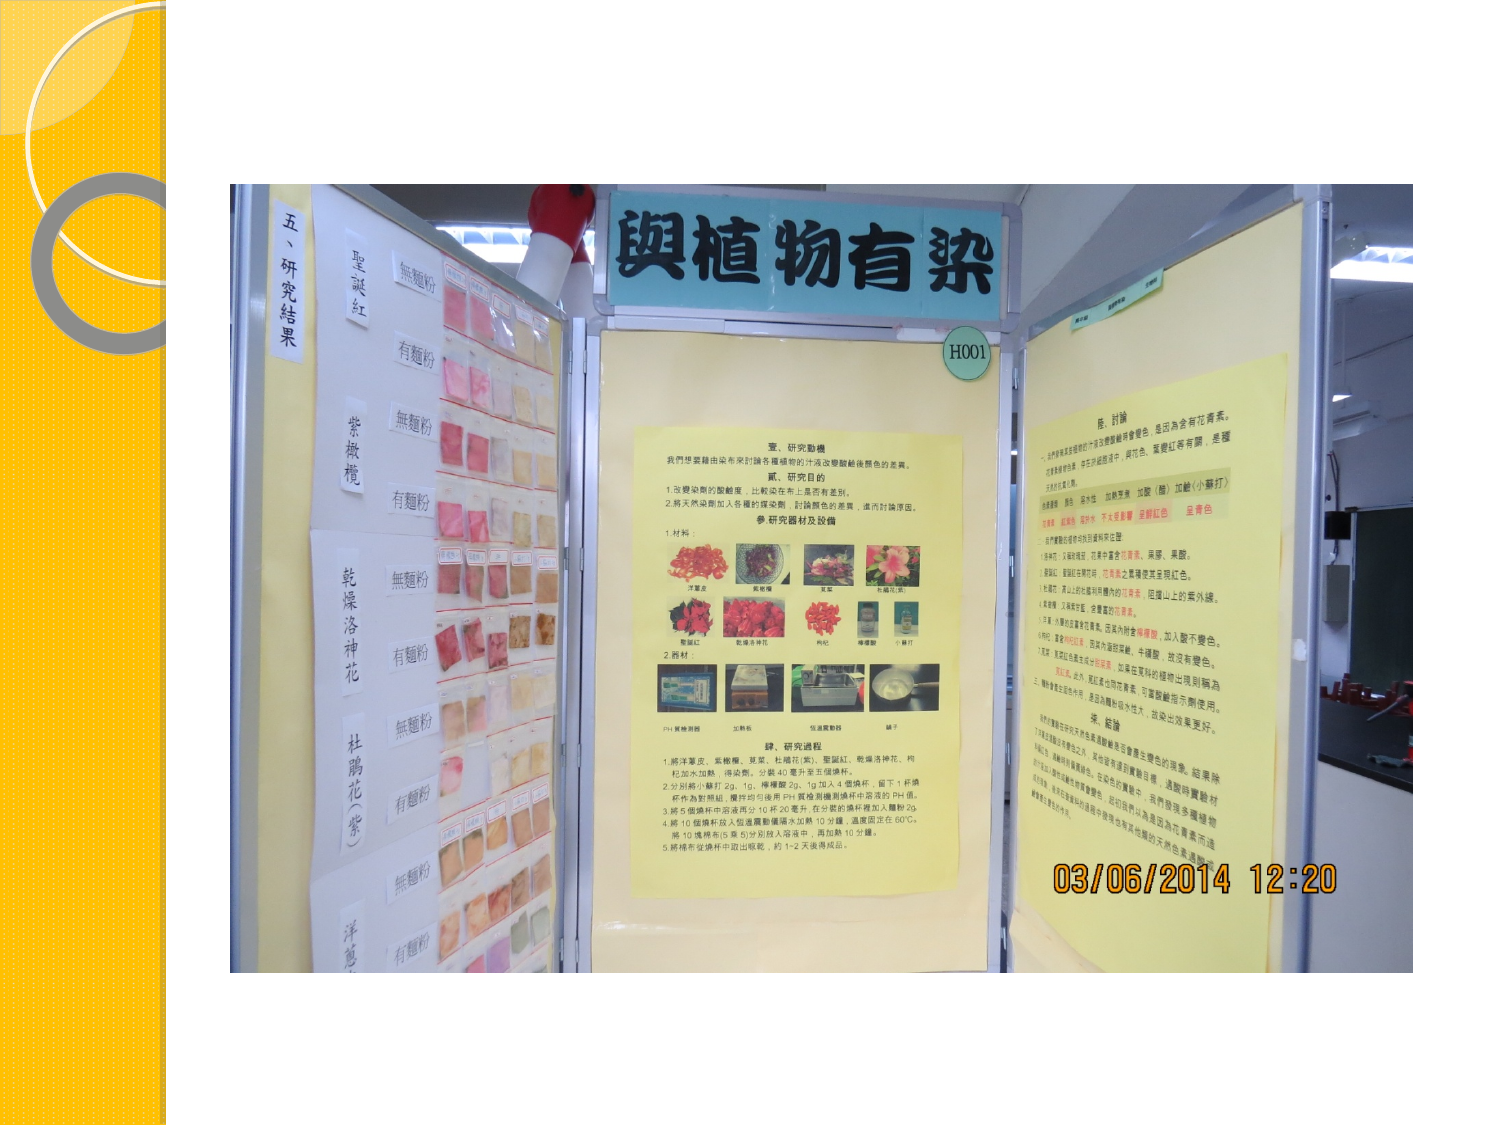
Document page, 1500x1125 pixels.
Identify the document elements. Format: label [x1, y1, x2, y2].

picture [230, 184, 1413, 973]
